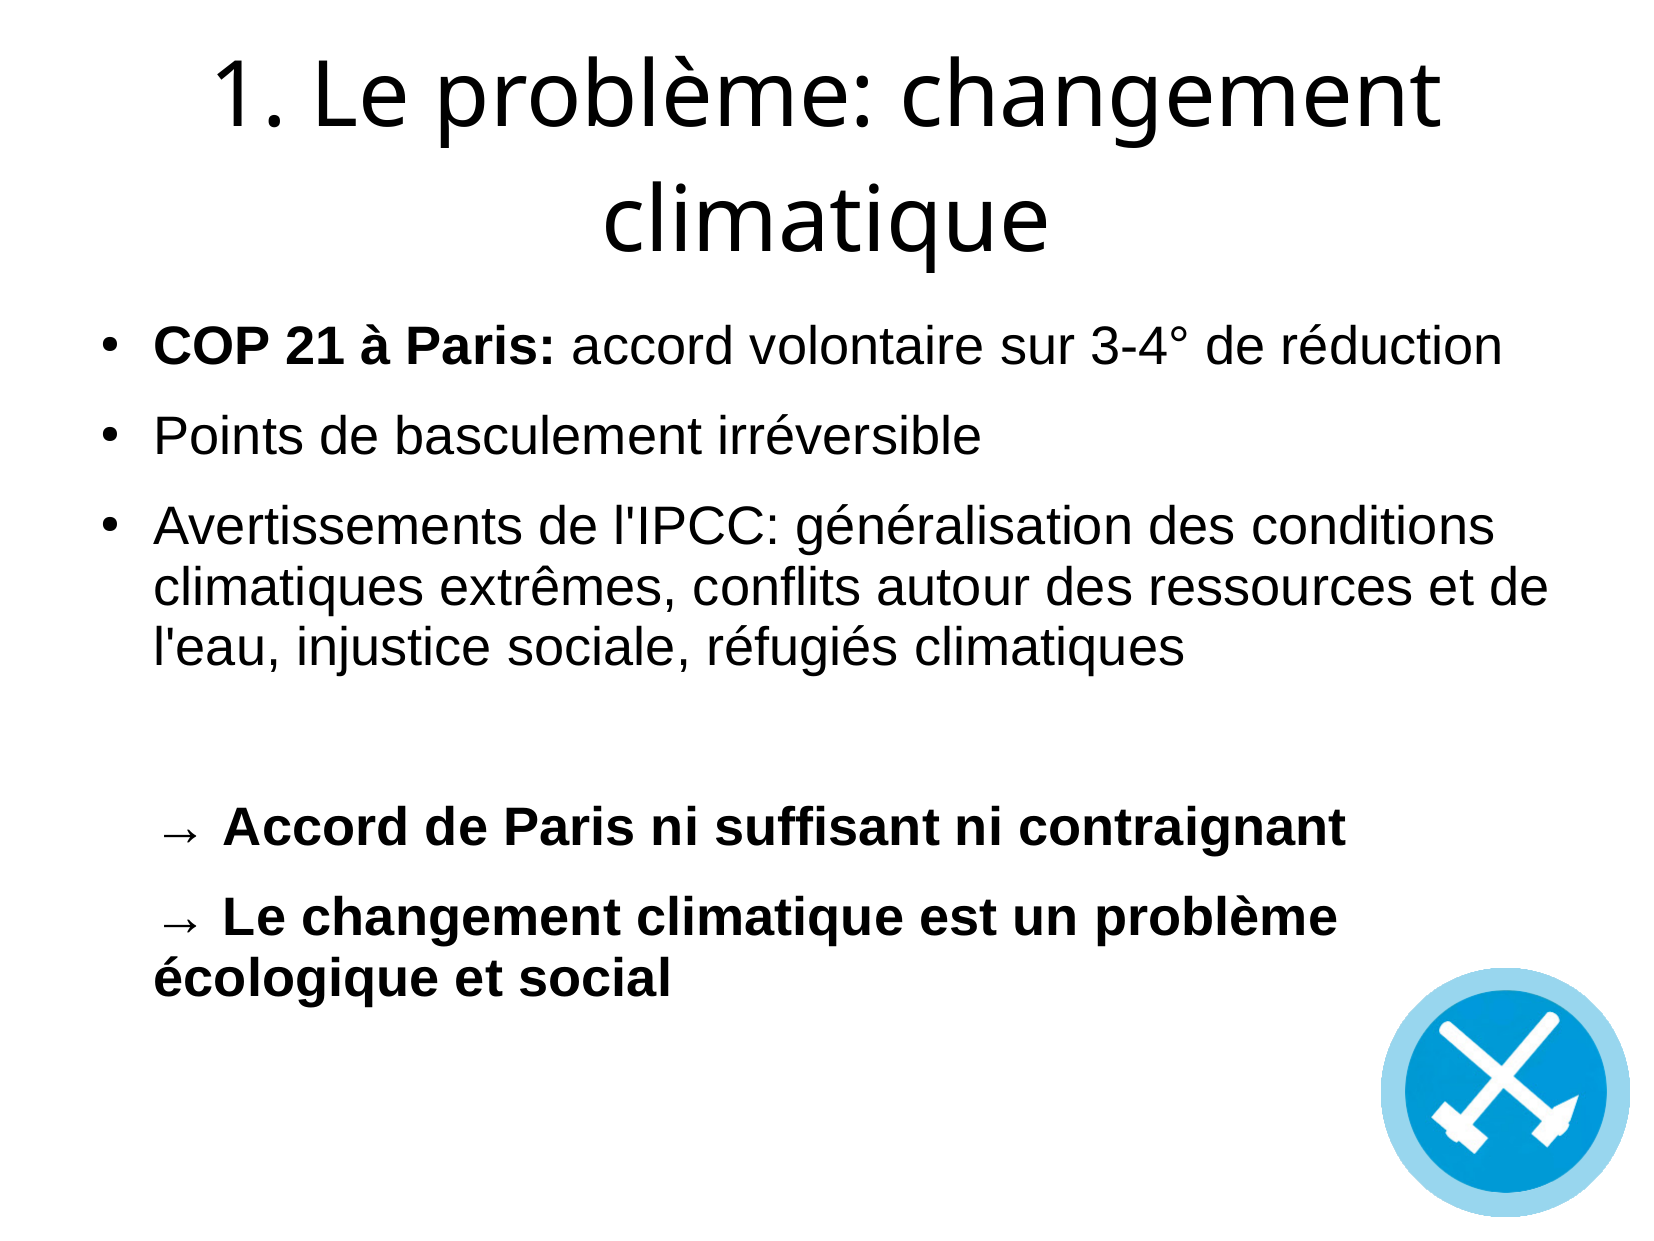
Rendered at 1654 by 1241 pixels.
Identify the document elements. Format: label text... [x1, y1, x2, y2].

picture [1381, 968, 1630, 1217]
title 1. Le problème: changement climatique [82, 45, 1571, 261]
list COP 21 à Paris: accord volontaire sur 3-4° de réduction Points de basculement irréversible Avertissements de l'IPCC: généralisation des conditions climatiques extrêmes, conflits autour des ressources et de l'eau, injustice sociale, réfugiés climatiques → Accord de Paris ni suffisant ni contraignant → Le changement climatique est un problème écologique et social [82, 315, 1571, 1134]
